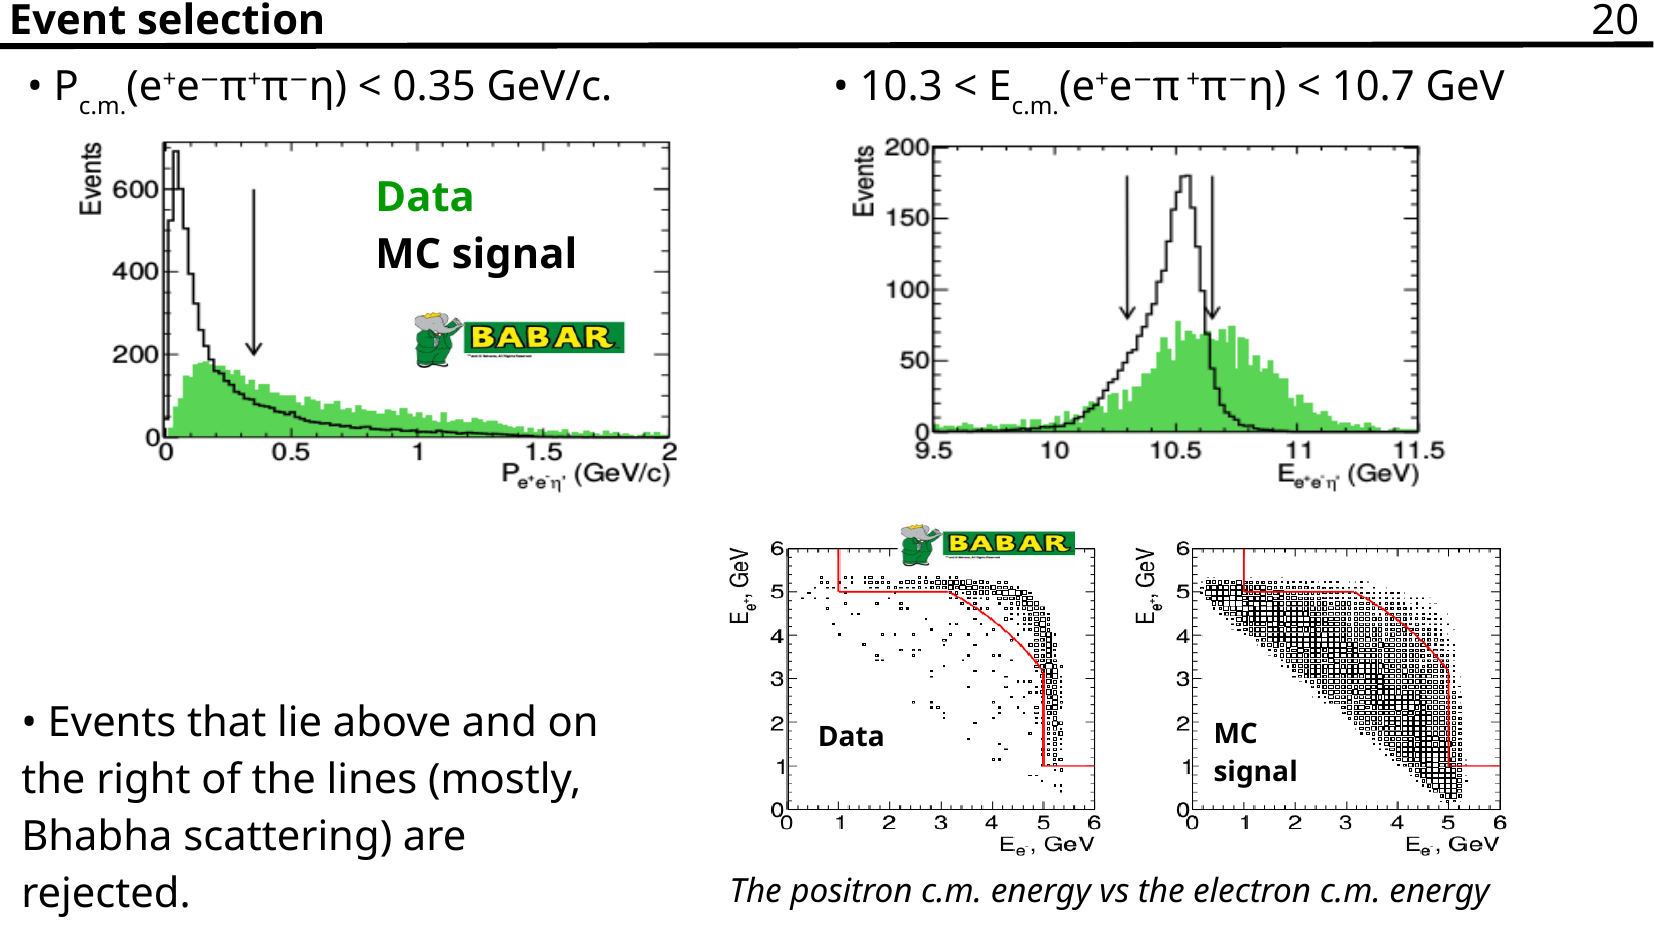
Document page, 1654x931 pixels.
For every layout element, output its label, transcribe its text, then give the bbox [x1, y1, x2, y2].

text_box Data MC signal [360, 159, 662, 297]
text_box Data [803, 708, 910, 771]
picture [410, 310, 626, 369]
text_box MC signal [1198, 705, 1341, 803]
text_box Event selection [739, 48, 1306, 59]
picture [720, 522, 1542, 859]
text_box • Pc.m.(e+e−π+π−η) < 0.35 GeV/c. [12, 48, 739, 175]
text_box • 10.3 < Ec.m.(e+e−π +π−η) < 10.7 GeV • Events that lie above and on the right of the lines (mostly, Bhabha scattering) are rejected. [6, 48, 1601, 931]
picture [838, 118, 1453, 508]
text_box The positron c.m. energy vs the electron c.m. energy [714, 859, 1654, 920]
text_box Event selection [0, 0, 1306, 43]
text_box 20 [1576, 0, 1654, 54]
